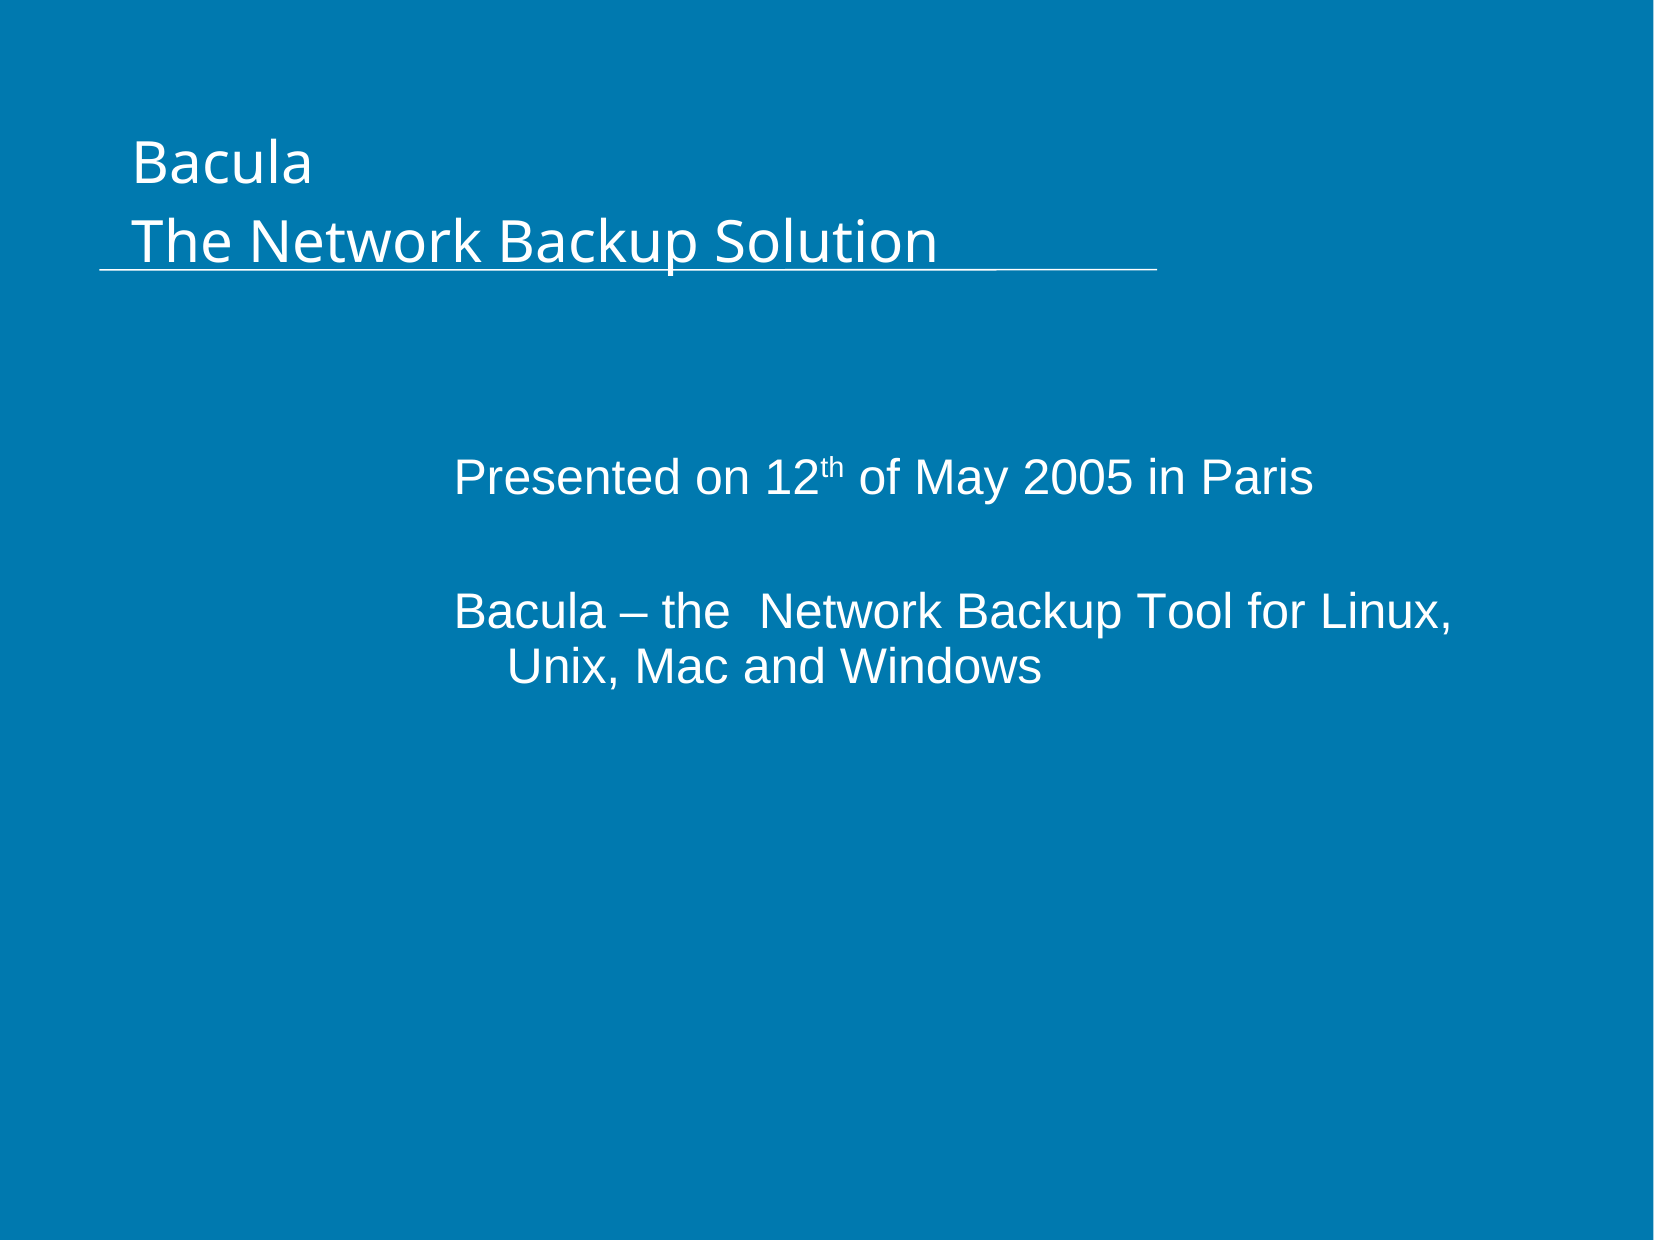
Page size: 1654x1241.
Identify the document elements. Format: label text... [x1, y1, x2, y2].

list Presented on 12th of May 2005 in Paris Bacula – the Network Backup Tool for Linux, Unix, Mac and Windows [435, 449, 1534, 1184]
title Bacula The Network Backup Solution [102, 72, 1258, 280]
